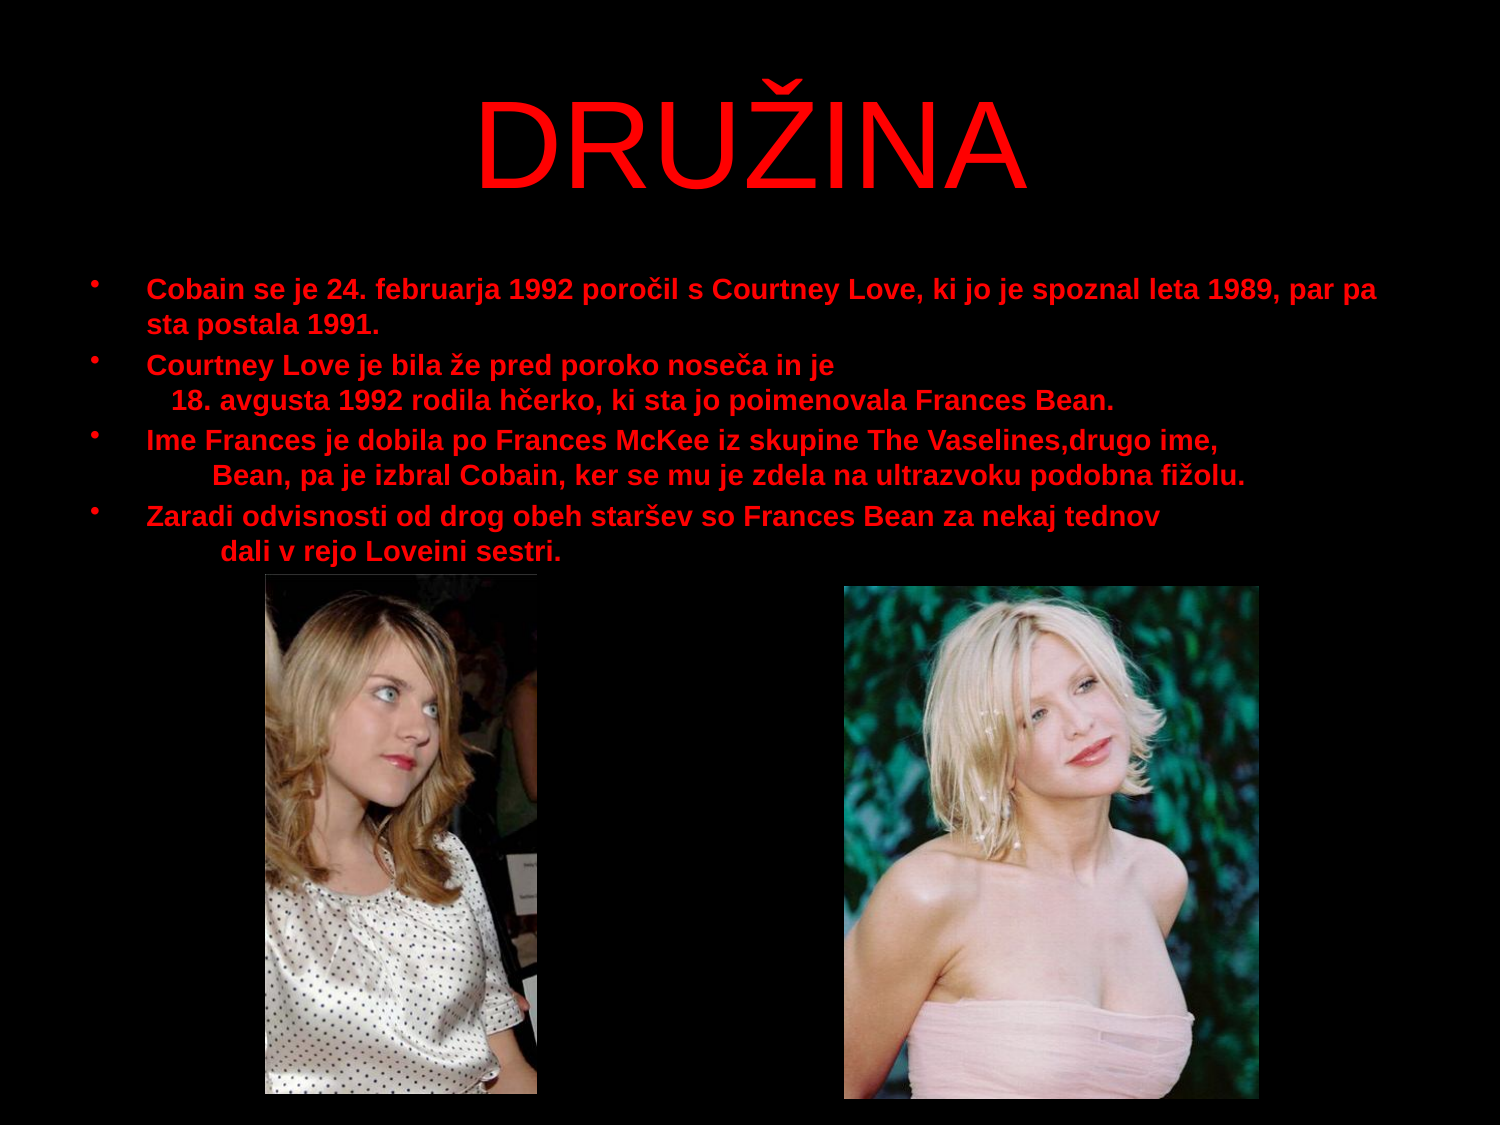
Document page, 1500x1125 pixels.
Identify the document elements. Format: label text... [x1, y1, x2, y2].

picture [844, 586, 1259, 1099]
list Cobain se je 24. februarja 1992 poročil s Courtney Love, ki jo je spoznal leta 1989, par pa sta postala 1991. Courtney Love je bila že pred poroko noseča in je 18. avgusta 1992 rodila hčerko, ki sta jo poimenovala Frances Bean. Ime Frances je dobila po Frances McKee iz skupine The Vaselines,drugo ime, Bean, pa je izbral Cobain, ker se mu je zdela na ultrazvoku podobna fižolu. Zaradi odvisnosti od drog obeh staršev so Frances Bean za nekaj tednov dali v rejo Loveini sestri. [75, 262, 1425, 1005]
picture [265, 574, 537, 1094]
title DRUŽINA [75, 45, 1425, 233]
